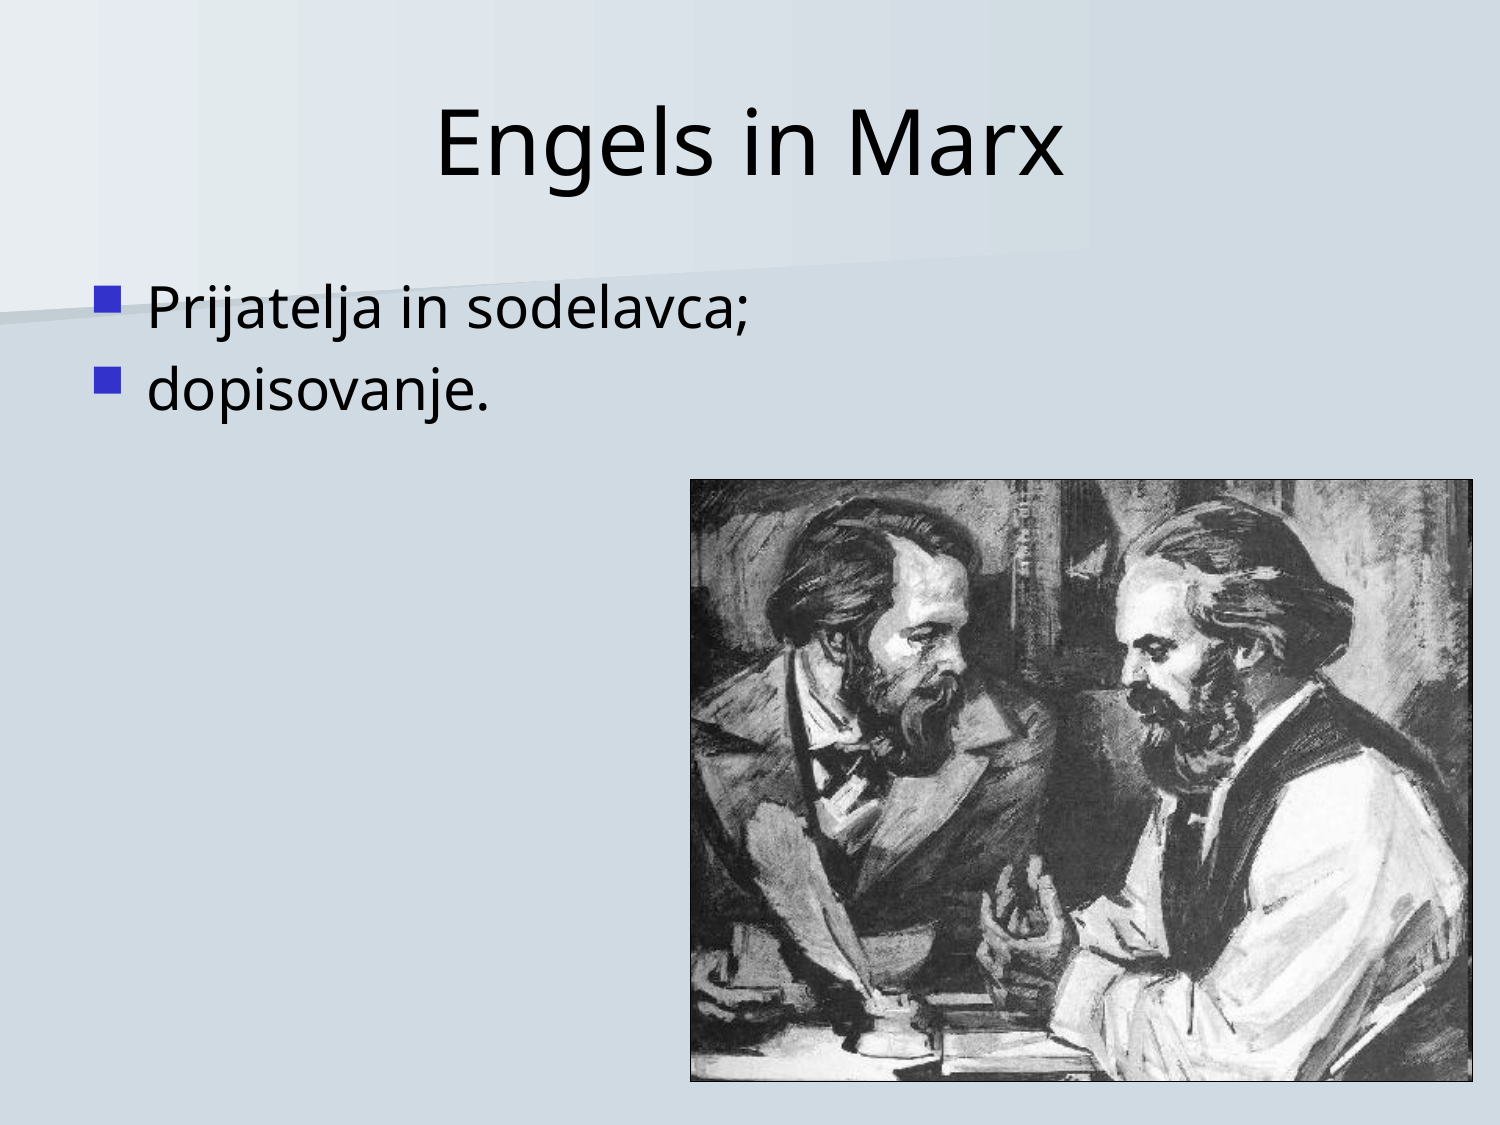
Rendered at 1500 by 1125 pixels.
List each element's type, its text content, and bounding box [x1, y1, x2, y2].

picture [690, 479, 1473, 1082]
title Engels in Marx [75, 45, 1425, 233]
list Prijatelja in sodelavca; dopisovanje. [75, 262, 1425, 1000]
